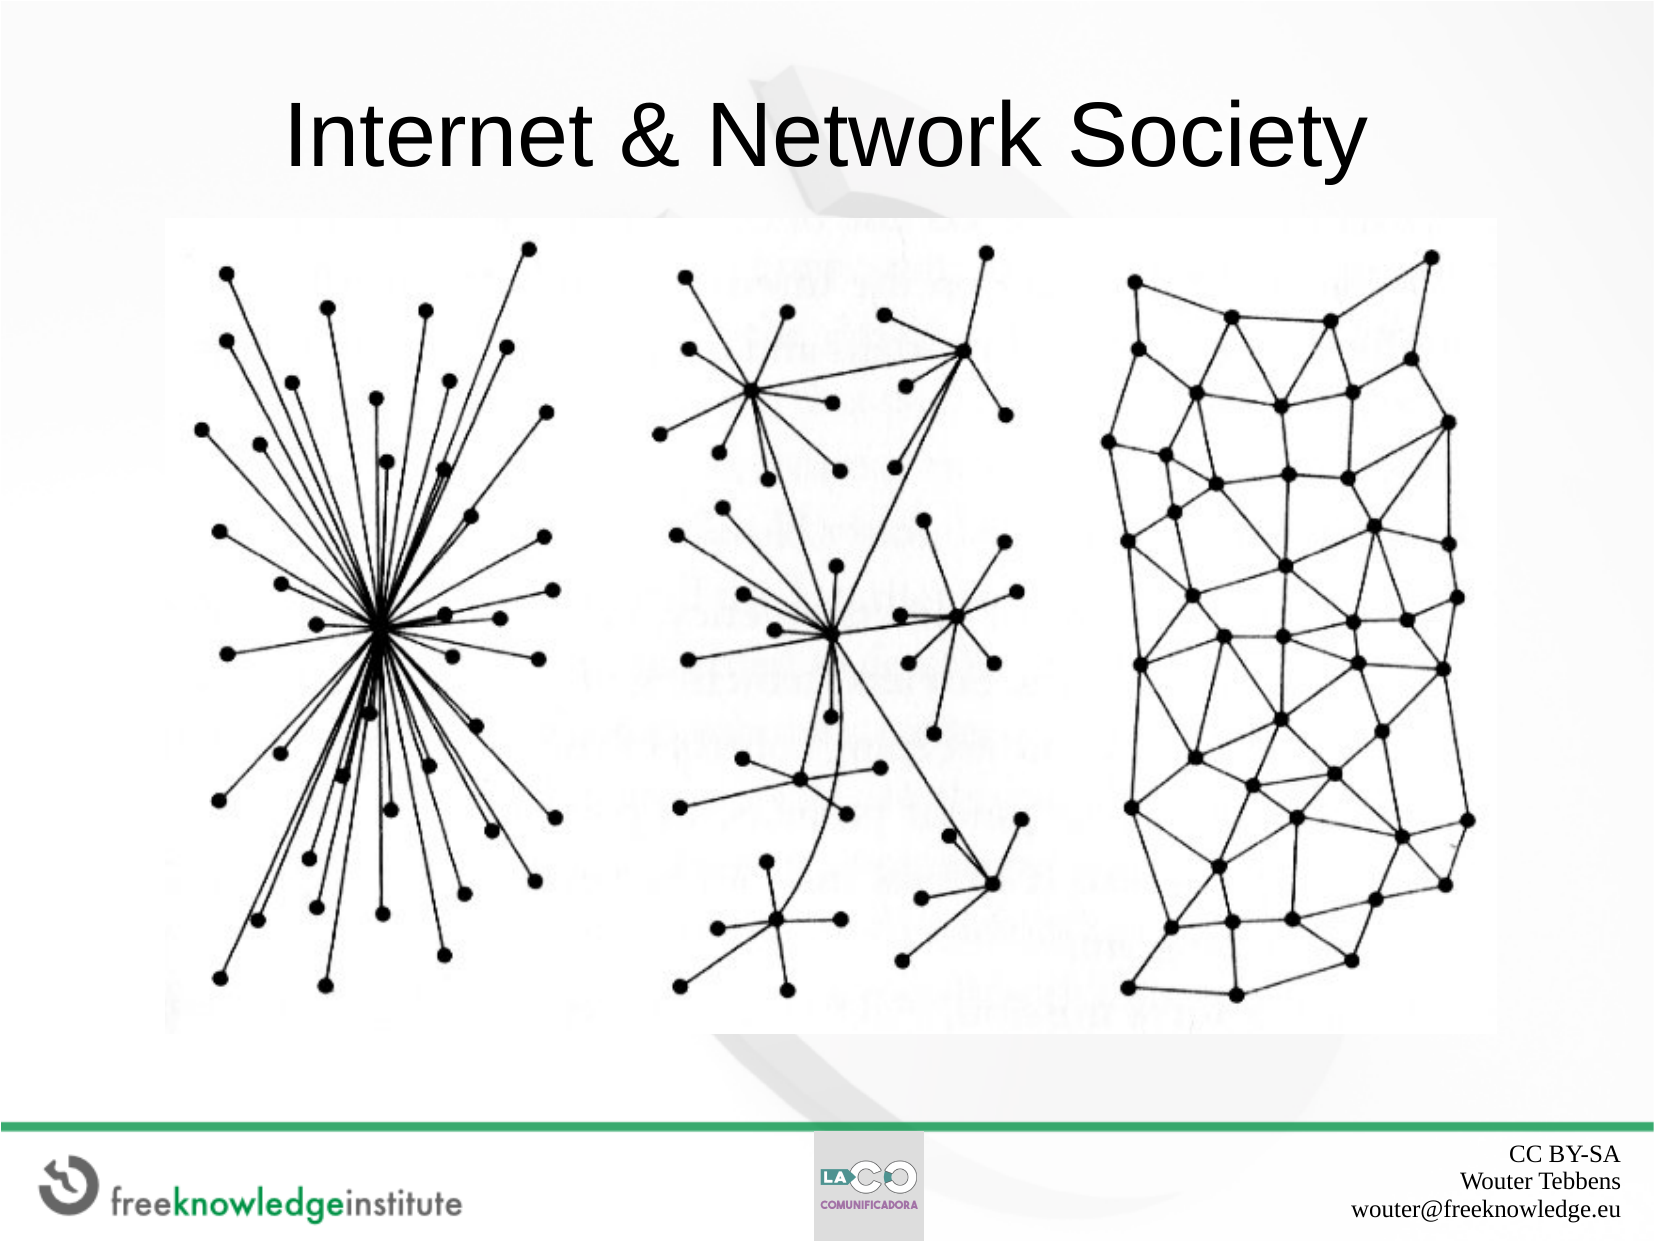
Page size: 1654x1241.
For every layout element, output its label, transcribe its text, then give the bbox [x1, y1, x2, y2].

picture [1, 1, 1654, 1241]
title Internet & Network Society [82, 39, 1571, 232]
